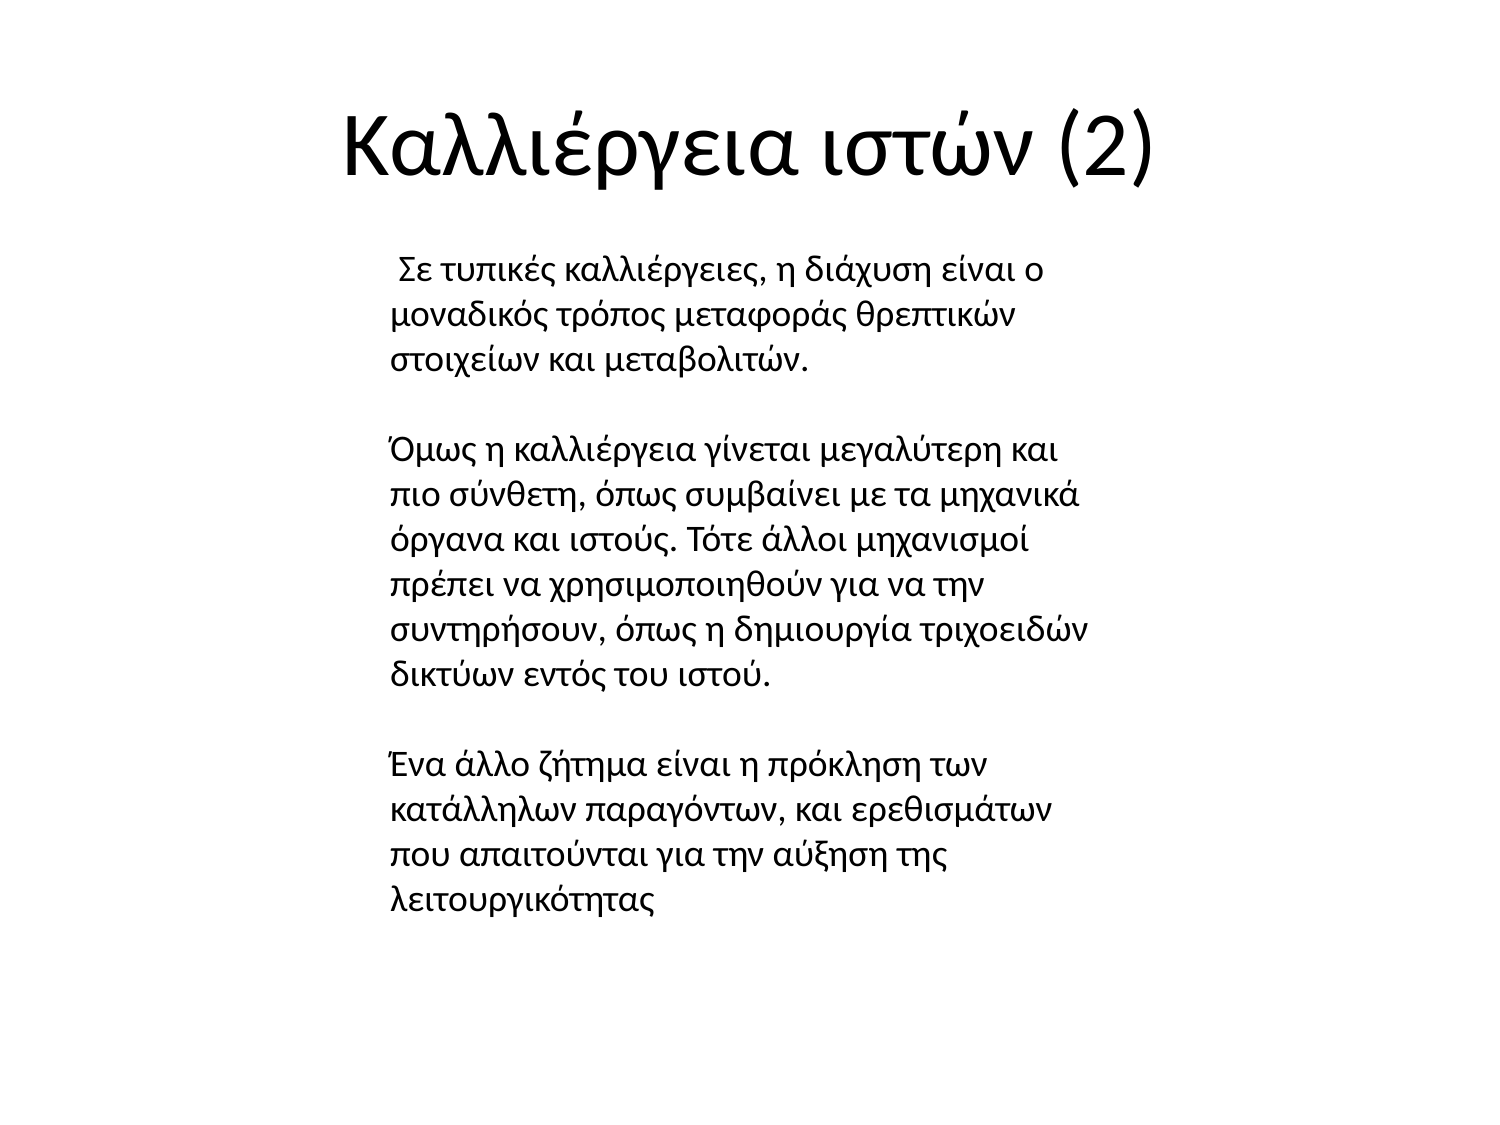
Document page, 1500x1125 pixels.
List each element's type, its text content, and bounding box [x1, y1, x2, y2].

title Καλλιέργεια ιστών (2) [75, 45, 1426, 233]
text_box Σε τυπικές καλλιέργειες, η διάχυση είναι ο μοναδικός τρόπος μεταφοράς θρεπτικών στοιχείων και μεταβολιτών. Όμως η καλλιέργεια γίνεται μεγαλύτερη και πιο σύνθετη, όπως συμβαίνει με τα μηχανικά όργανα και ιστούς. Τότε άλλοι μηχανισμοί πρέπει να χρησιμοποιηθούν για να την συντηρήσουν, όπως η δημιουργία τριχοειδών δικτύων εντός του ιστού. Ένα άλλο ζήτημα είναι η πρόκληση των κατάλληλων παραγόντων, και ερεθισμάτων που απαιτούνται για την αύξηση της λειτουργικότητας [375, 237, 1125, 927]
